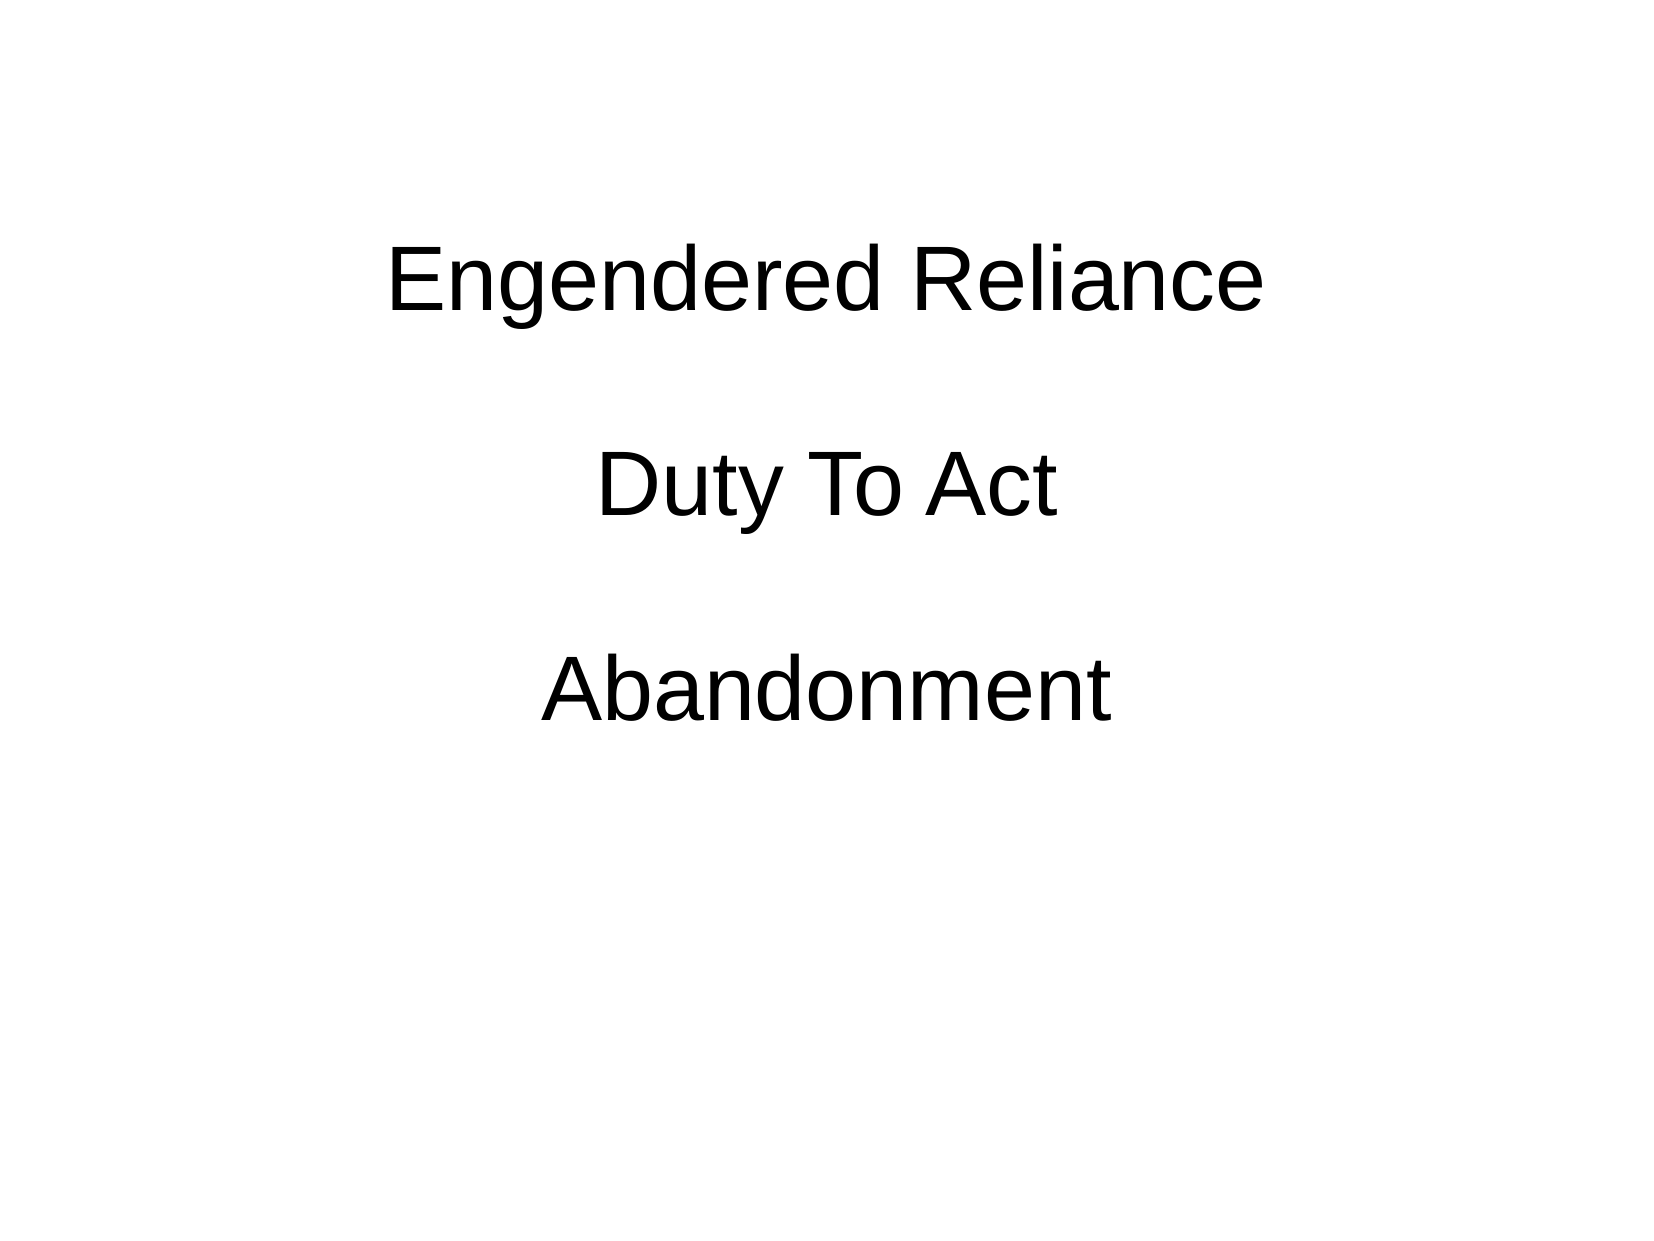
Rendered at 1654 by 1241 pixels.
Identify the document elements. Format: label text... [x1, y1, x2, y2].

title Engendered Reliance Duty To Act Abandonment [82, 227, 1571, 741]
